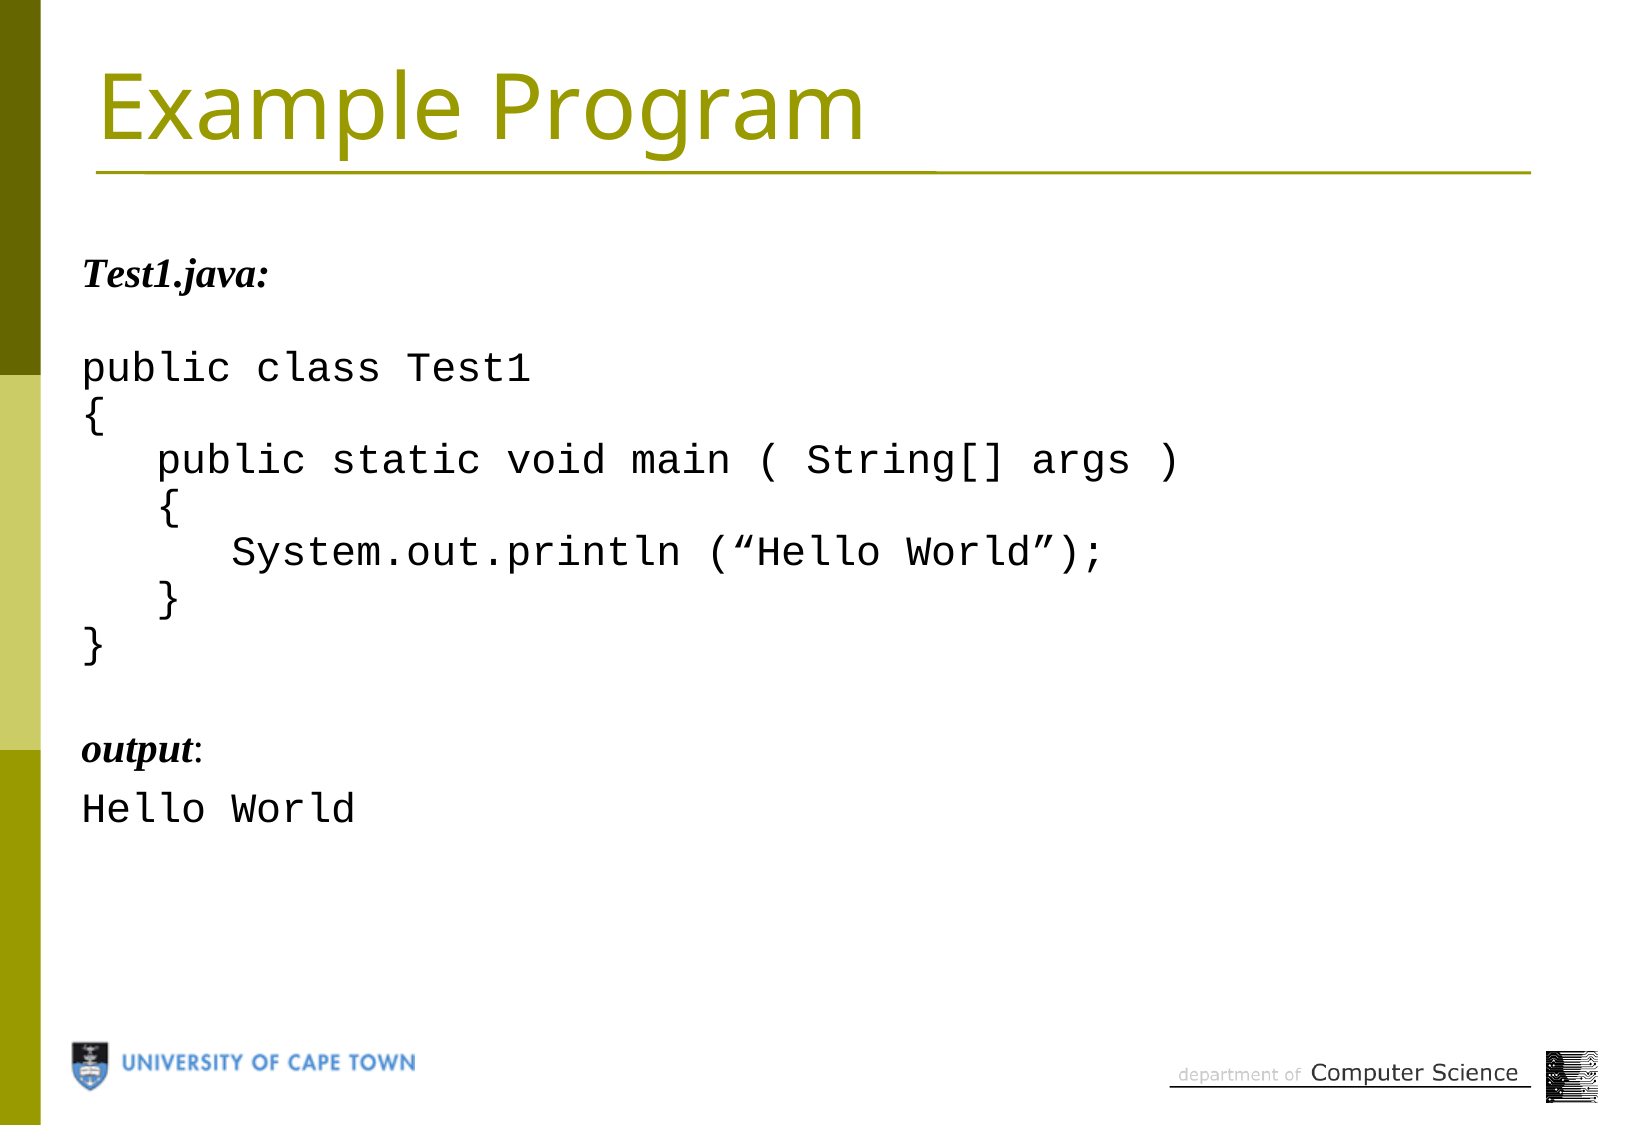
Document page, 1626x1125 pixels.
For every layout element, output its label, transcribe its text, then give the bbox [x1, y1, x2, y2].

title Example Program [81, 37, 1543, 180]
text_box Test1.java: public class Test1 { public static void main ( String[] args )‏ { System.out.println (“Hello World”); } } output: Hello World [81, 196, 1543, 1006]
picture [1546, 1051, 1598, 1103]
picture [1169, 1043, 1532, 1091]
picture [61, 1024, 415, 1103]
